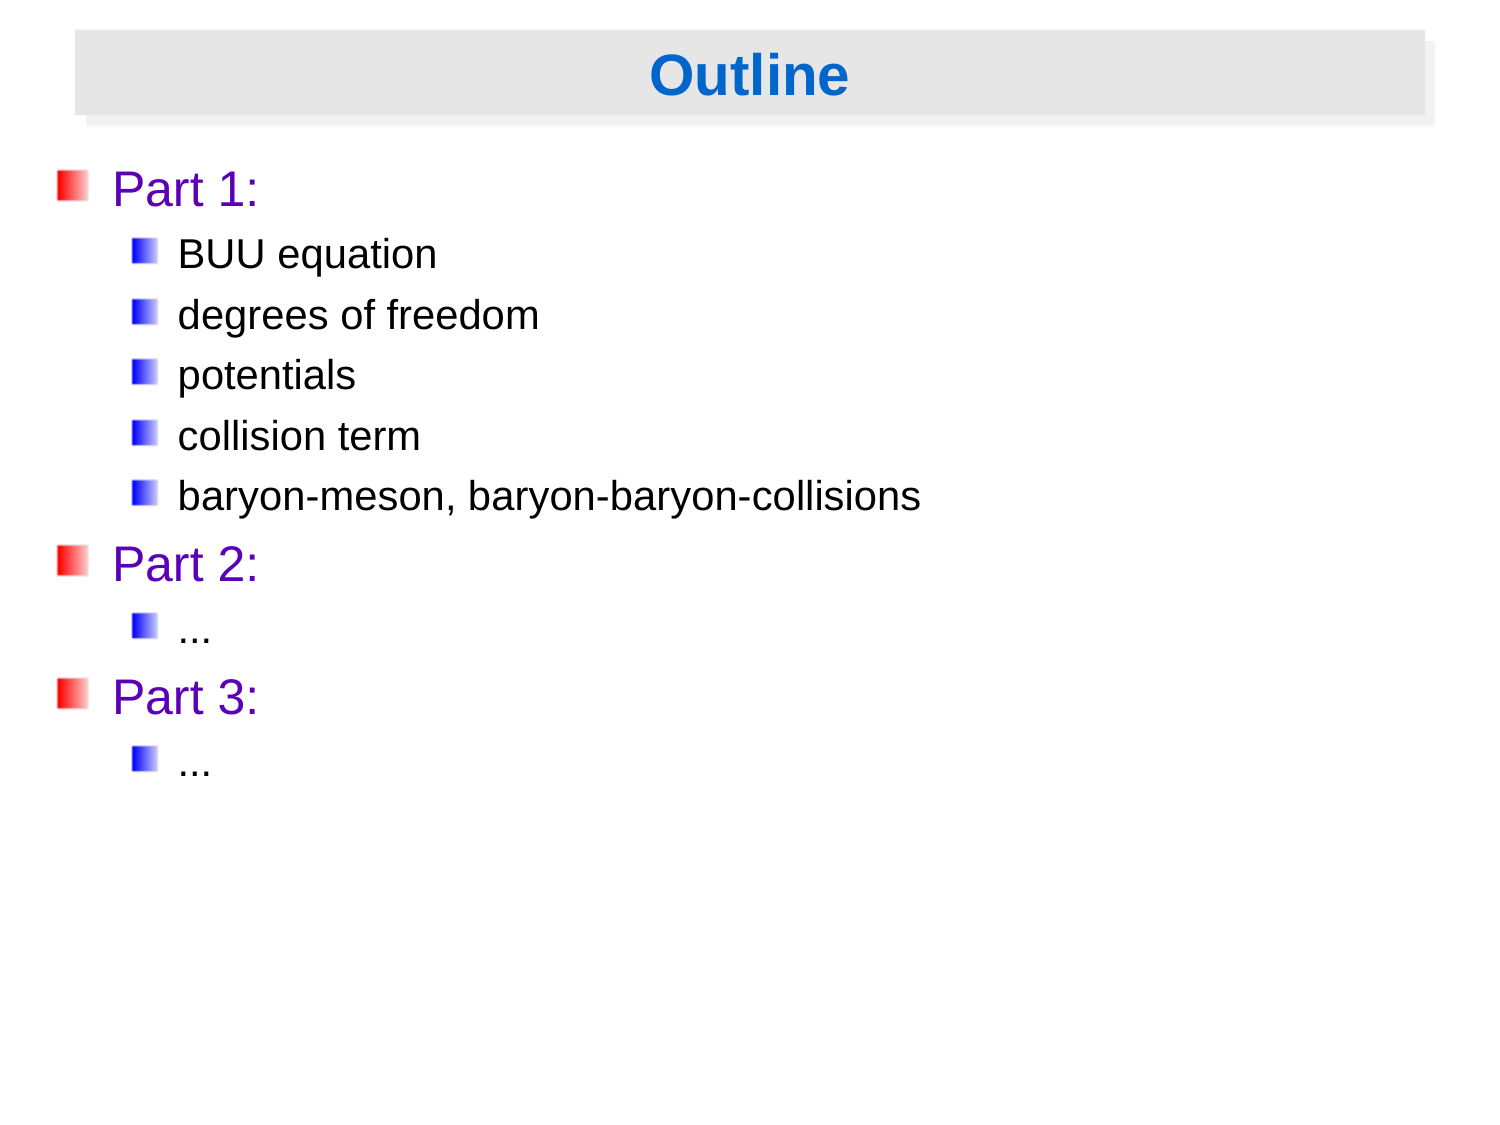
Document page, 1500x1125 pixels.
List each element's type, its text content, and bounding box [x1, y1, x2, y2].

list Part 1: BUU equation degrees of freedom potentials collision term baryon-meson, baryon-baryon-collisions Part 2: ... Part 3: ... [41, 148, 1459, 1093]
title Outline [75, 29, 1426, 116]
